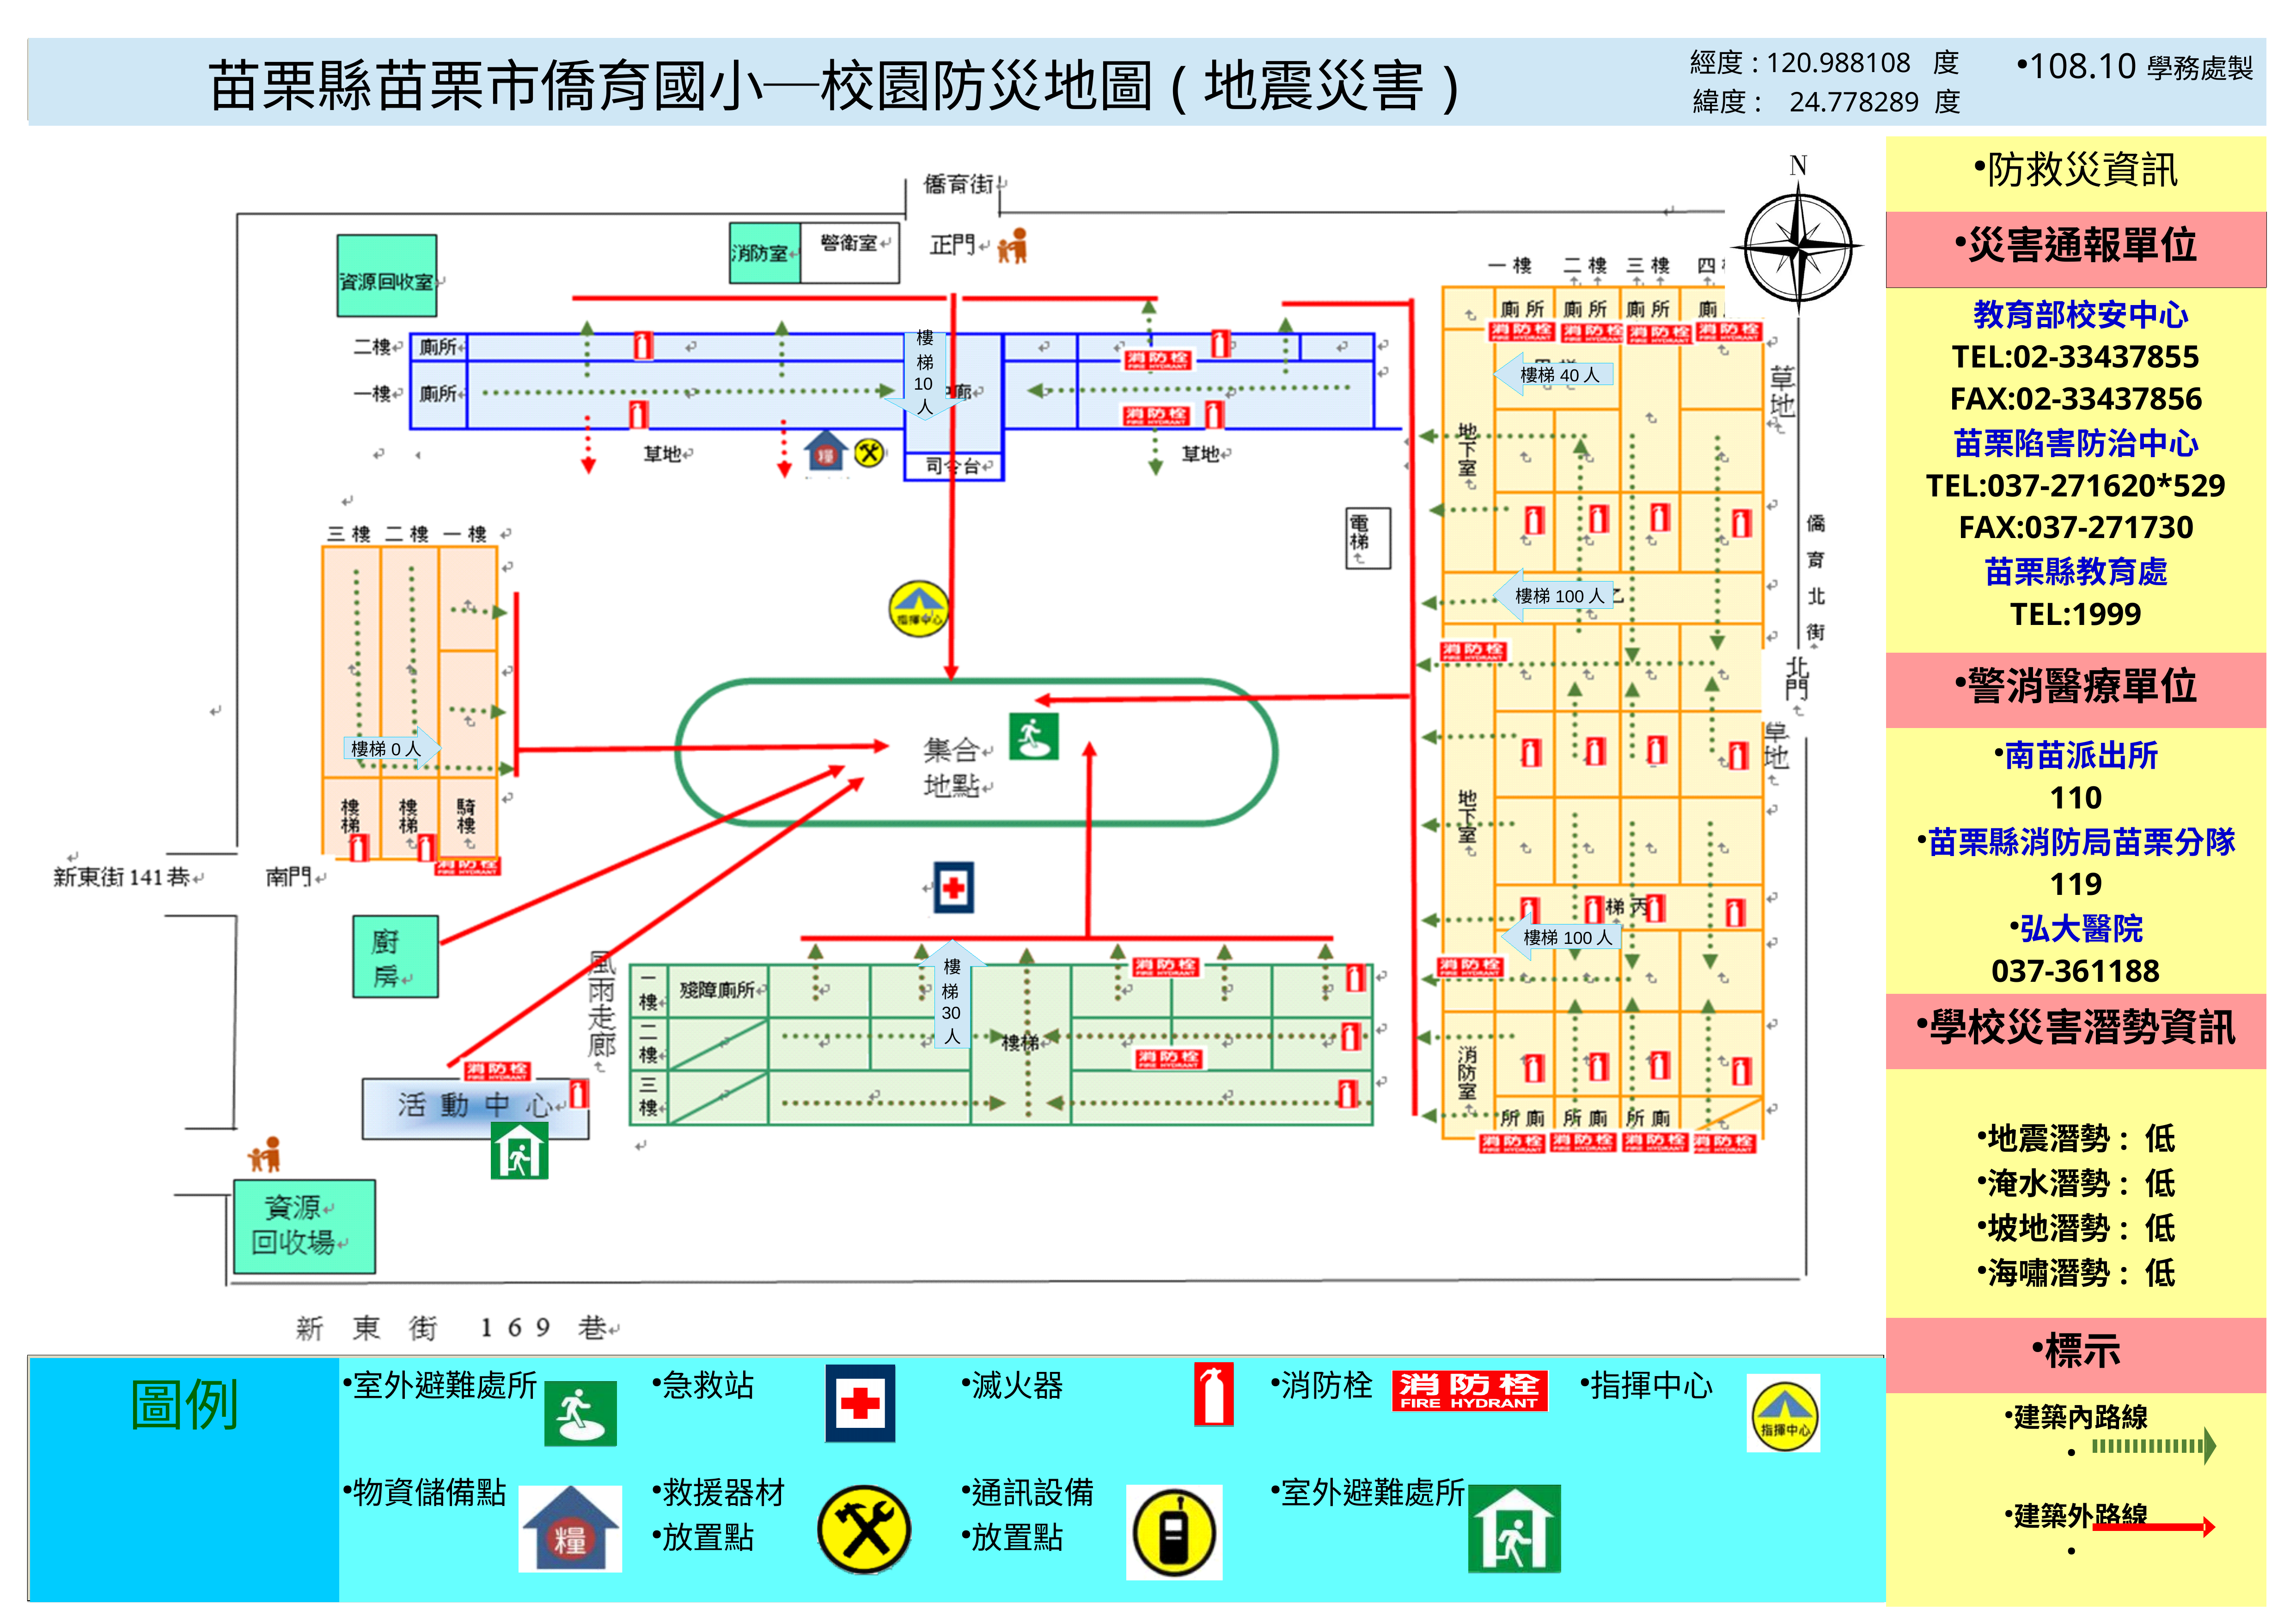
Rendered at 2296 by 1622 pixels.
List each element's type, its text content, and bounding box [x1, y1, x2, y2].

text_box 樓梯100人 [1501, 912, 1621, 961]
table_cell [1577, 1465, 1886, 1602]
table_header 消防栓 [1267, 1358, 1577, 1465]
table_cell 學校災害潛勢資訊 [1886, 994, 2266, 1069]
table_header 108.10學務處製 [2004, 38, 2266, 126]
picture [824, 1365, 896, 1442]
table_header 急救站 [648, 1358, 958, 1465]
table_cell 通訊設備 放置點 [958, 1465, 1267, 1602]
picture [2090, 1419, 2221, 1485]
table_header 指揮中心 [1577, 1358, 1886, 1465]
text_box 樓梯0人 [344, 726, 442, 770]
table_header 苗栗縣苗栗市僑育國小─校園防災地圖(地震災害) [29, 38, 1636, 126]
text_box 樓梯40人 [1493, 352, 1613, 396]
picture [2090, 1512, 2221, 1549]
text_box 樓梯30人 [917, 939, 988, 1048]
table_cell 標示 [1886, 1318, 2266, 1393]
table_cell 教育部校安中心 TEL:02-33437855 FAX:02-33437856 苗栗陷害防治中心 TEL:037-271620*529 FAX:037-271730 苗栗縣教育處 TEL:1999 [1886, 288, 2266, 653]
table_cell 建築內路線 建築外路線 [1886, 1393, 2266, 1607]
picture [1126, 1485, 1223, 1580]
table_header 室外避難處所 [339, 1358, 648, 1465]
picture [49, 147, 1867, 1355]
picture [1468, 1485, 1561, 1573]
text_box 樓梯100人 [1493, 568, 1613, 623]
picture [1746, 1374, 1820, 1452]
table_cell 救援器材 放置點 [648, 1465, 958, 1602]
table_cell 警消醫療單位 [1886, 653, 2266, 728]
picture [817, 1485, 912, 1574]
table_header 防救災資訊 [1886, 136, 2266, 212]
table_cell 室外避難處所 [1267, 1465, 1577, 1602]
picture [1194, 1362, 1234, 1425]
table_cell 災害通報單位 [1887, 212, 2266, 288]
table_cell 地震潛勢: 低 淹水潛勢: 低 坡地潛勢: 低 海嘯潛勢: 低 [1886, 1069, 2266, 1318]
table_cell 南苗派出所 110 苗栗縣消防局苗栗分隊 119 弘大醫院 037-361188 [1886, 728, 2266, 994]
picture [1392, 1370, 1549, 1412]
table_header 圖例 [30, 1358, 339, 1602]
table_cell 物資儲備點 [339, 1465, 648, 1602]
picture [519, 1486, 623, 1573]
table_header 經度: 120.988108 度 緯度: 24.778289 度 [1636, 38, 2004, 126]
picture [544, 1381, 617, 1446]
text_box 樓梯 10人 [884, 333, 966, 421]
text_box [28, 1355, 1884, 1601]
table_header 滅火器 [958, 1358, 1267, 1465]
